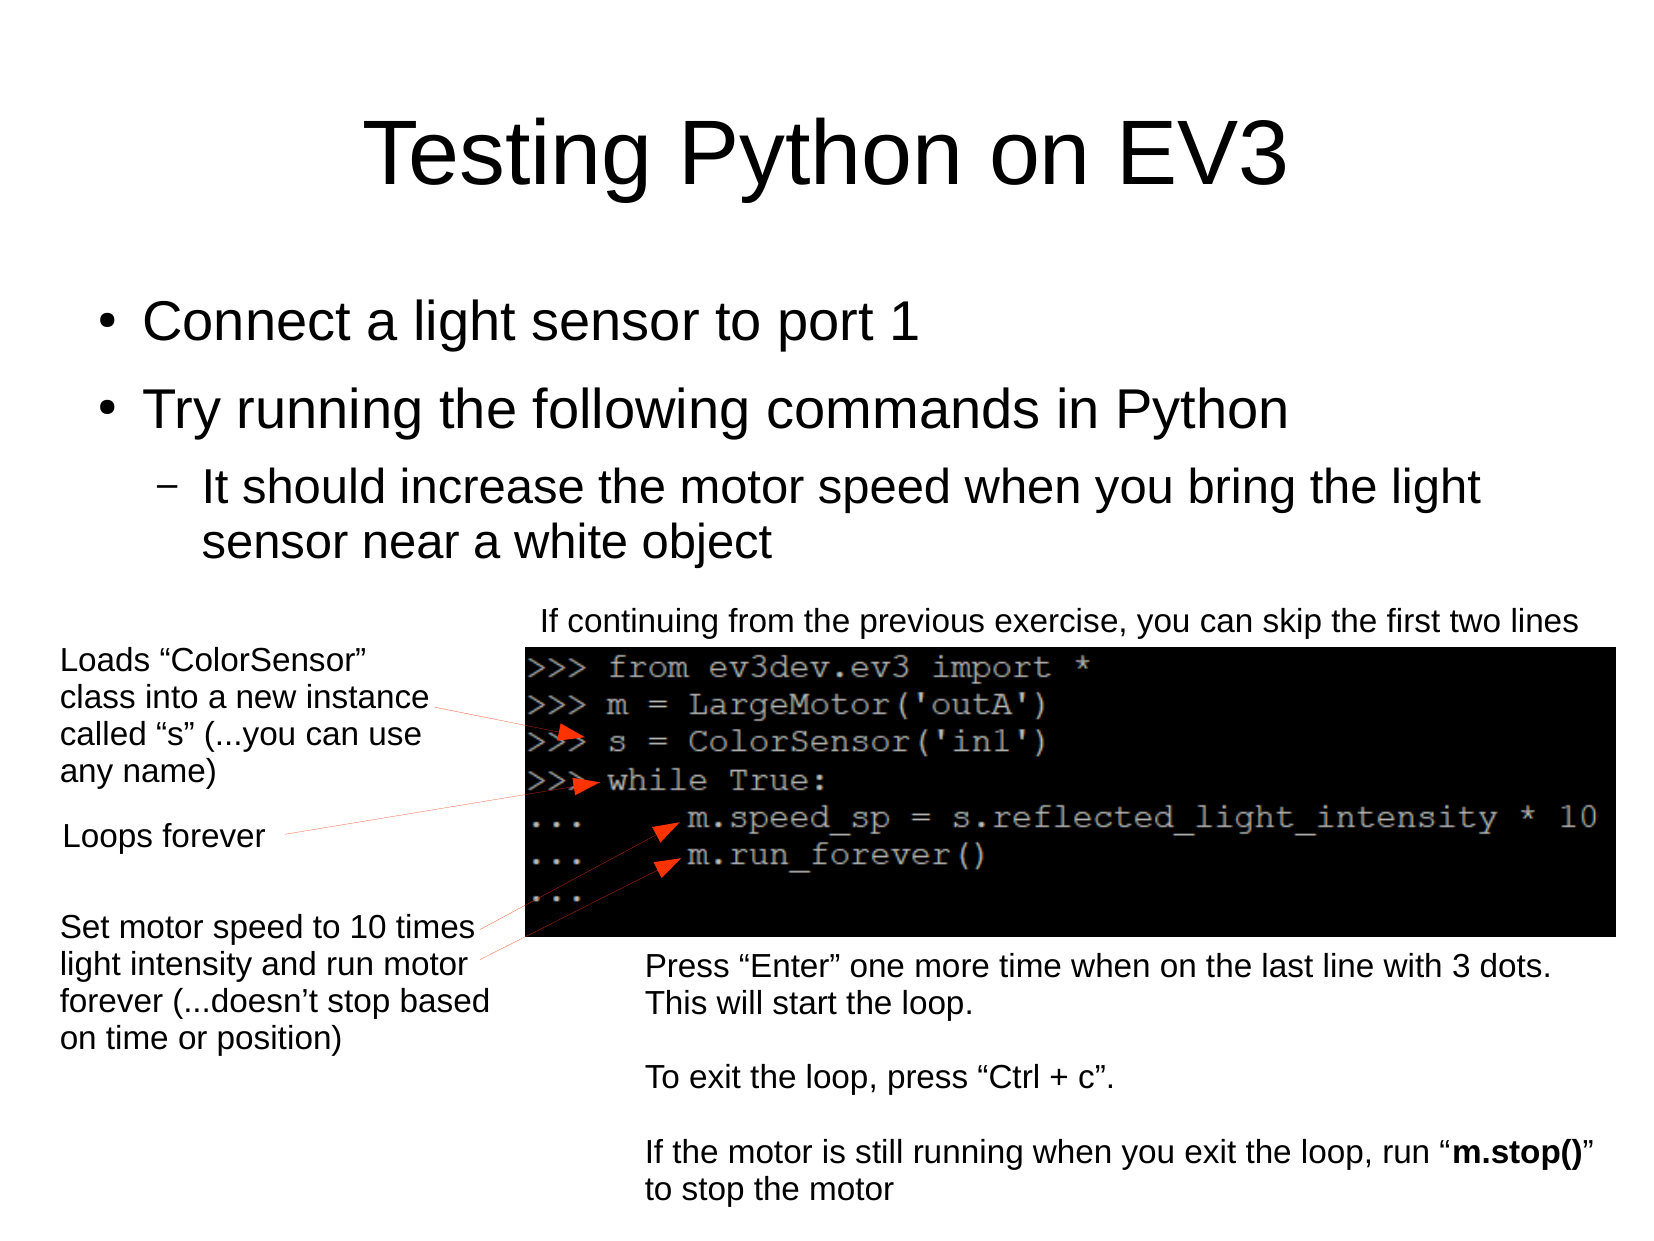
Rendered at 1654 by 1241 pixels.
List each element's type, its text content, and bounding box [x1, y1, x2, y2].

picture [525, 676, 1616, 937]
text_box Loops forever [47, 810, 468, 901]
title Testing Python on EV3 [82, 49, 1571, 257]
text_box Press “Enter” one more time when on the last line with 3 dots. This will start the loop. To exit the loop, press “Ctrl + c”. If the motor is still running when you exit the loop, run “m.stop()” to stop the motor [630, 940, 1621, 1215]
text_box If continuing from the previous exercise, you can skip the first two lines [525, 595, 1651, 676]
text_box Loads “ColorSensor” class into a new instance called “s” (...you can use any name) [45, 634, 466, 835]
list Connect a light sensor to port 1 Try running the following commands in Python It should increase the motor speed when you bring the light sensor near a white object [82, 290, 1571, 571]
text_box Set motor speed to 10 times light intensity and run motor forever (...doesn’t stop based on time or position) [45, 901, 526, 1102]
